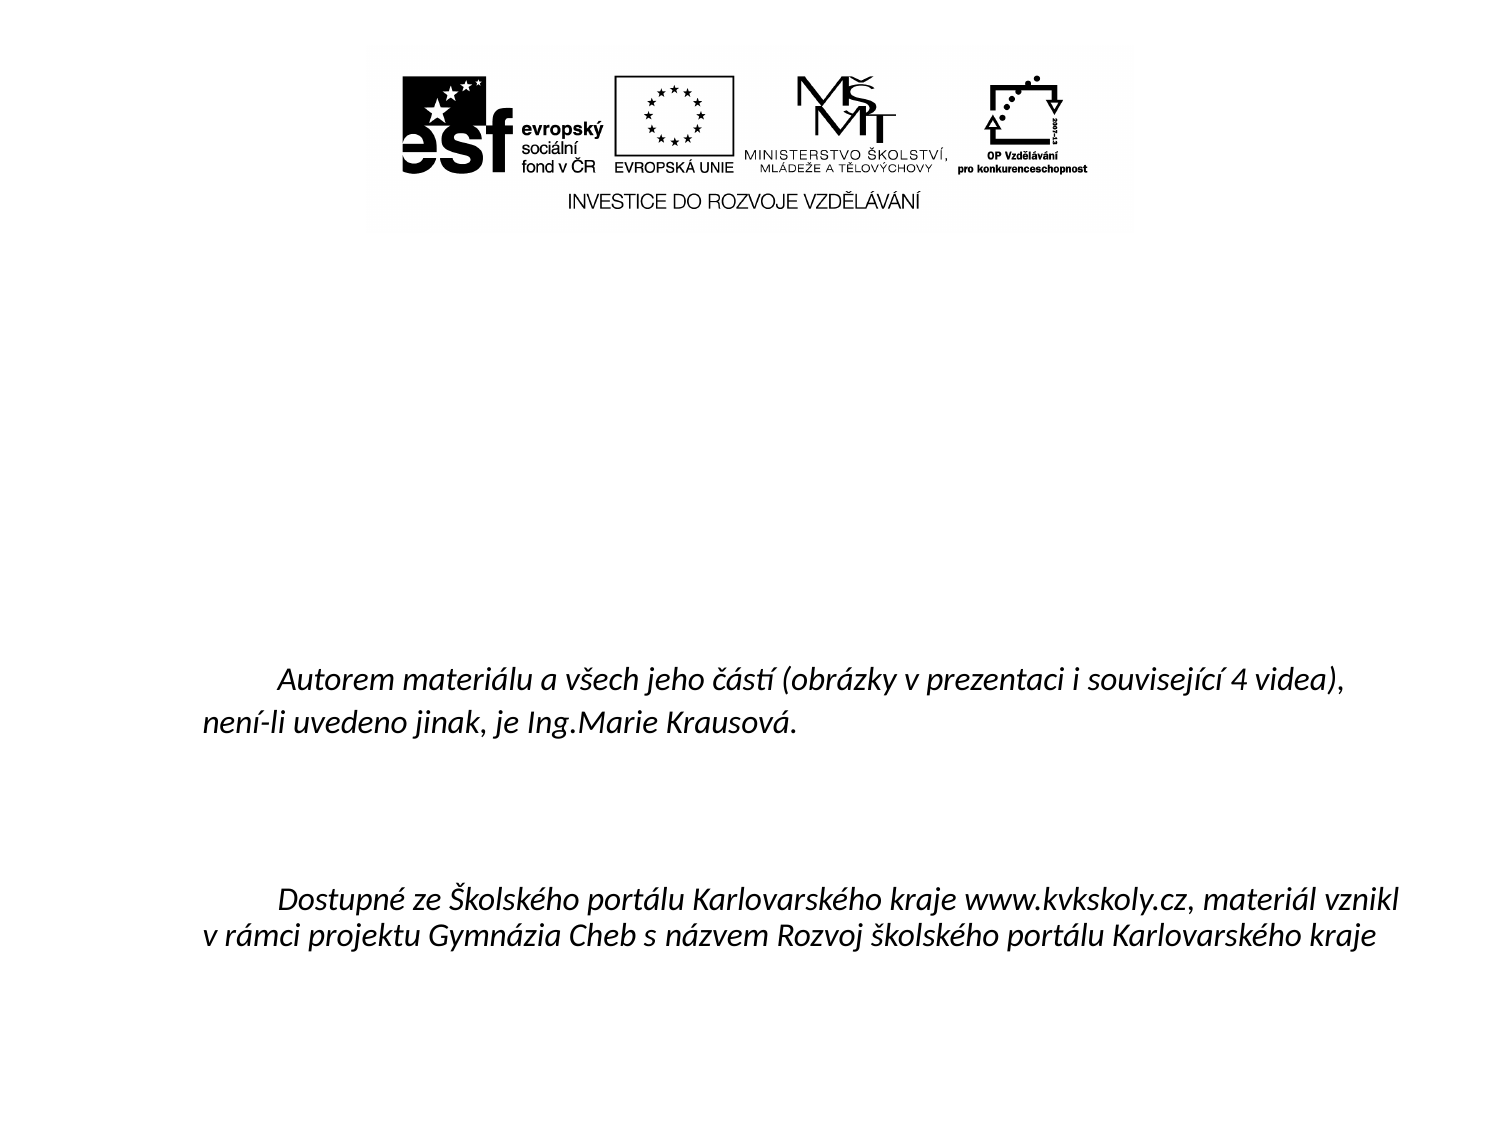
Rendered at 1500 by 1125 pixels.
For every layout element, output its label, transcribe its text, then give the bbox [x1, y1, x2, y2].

picture [366, 45, 1134, 233]
list Autorem materiálu a všech jeho částí (obrázky v prezentaci i související 4 videa), není-li uvedeno jinak, je Ing.Marie Krausová. Dostupné ze Školského portálu Karlovarského kraje www.kvkskoly.cz, materiál vznikl v rámci projektu Gymnázia Cheb s názvem Rozvoj školského portálu Karlovarského kraje [75, 262, 1426, 1005]
